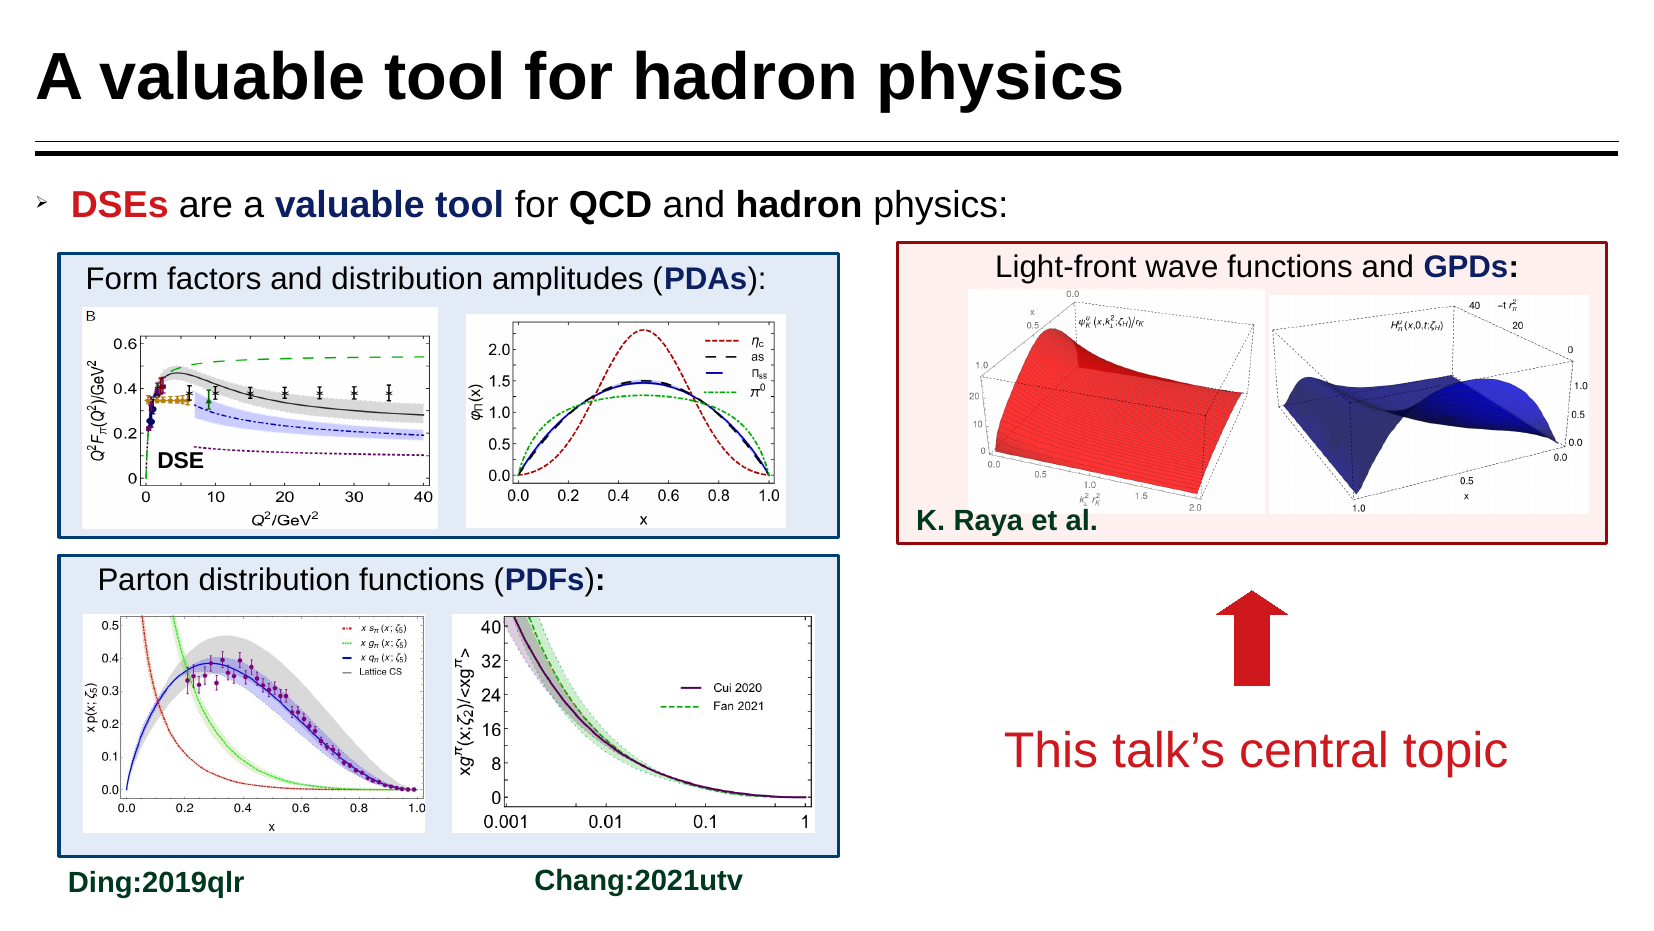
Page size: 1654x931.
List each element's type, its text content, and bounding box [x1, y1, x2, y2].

picture [968, 289, 1265, 514]
picture [466, 314, 786, 528]
text_box K. Raya et al. [901, 496, 1193, 553]
picture [82, 307, 438, 529]
list DSEs are a valuable tool for QCD and hadron physics: [35, 177, 1111, 237]
text_box Form factors and distribution amplitudes (PDAs): [70, 253, 851, 343]
text_box Parton distribution functions (PDFs): [82, 555, 686, 645]
text_box [1193, 242, 1607, 544]
text_box [897, 242, 980, 544]
text_box Light-front wave functions and GPDs: [980, 242, 1583, 332]
text_box [58, 253, 839, 538]
text_box DSE [142, 440, 220, 482]
picture [452, 614, 815, 833]
text_box This talk’s central topic [989, 714, 1565, 841]
text_box [1216, 590, 1288, 686]
text_box [58, 555, 839, 857]
picture [1269, 295, 1589, 514]
title A valuable tool for hadron physics [35, 0, 1300, 154]
text_box Chang:2021utv [519, 856, 845, 914]
text_box Ding:2019qlr [53, 858, 378, 916]
